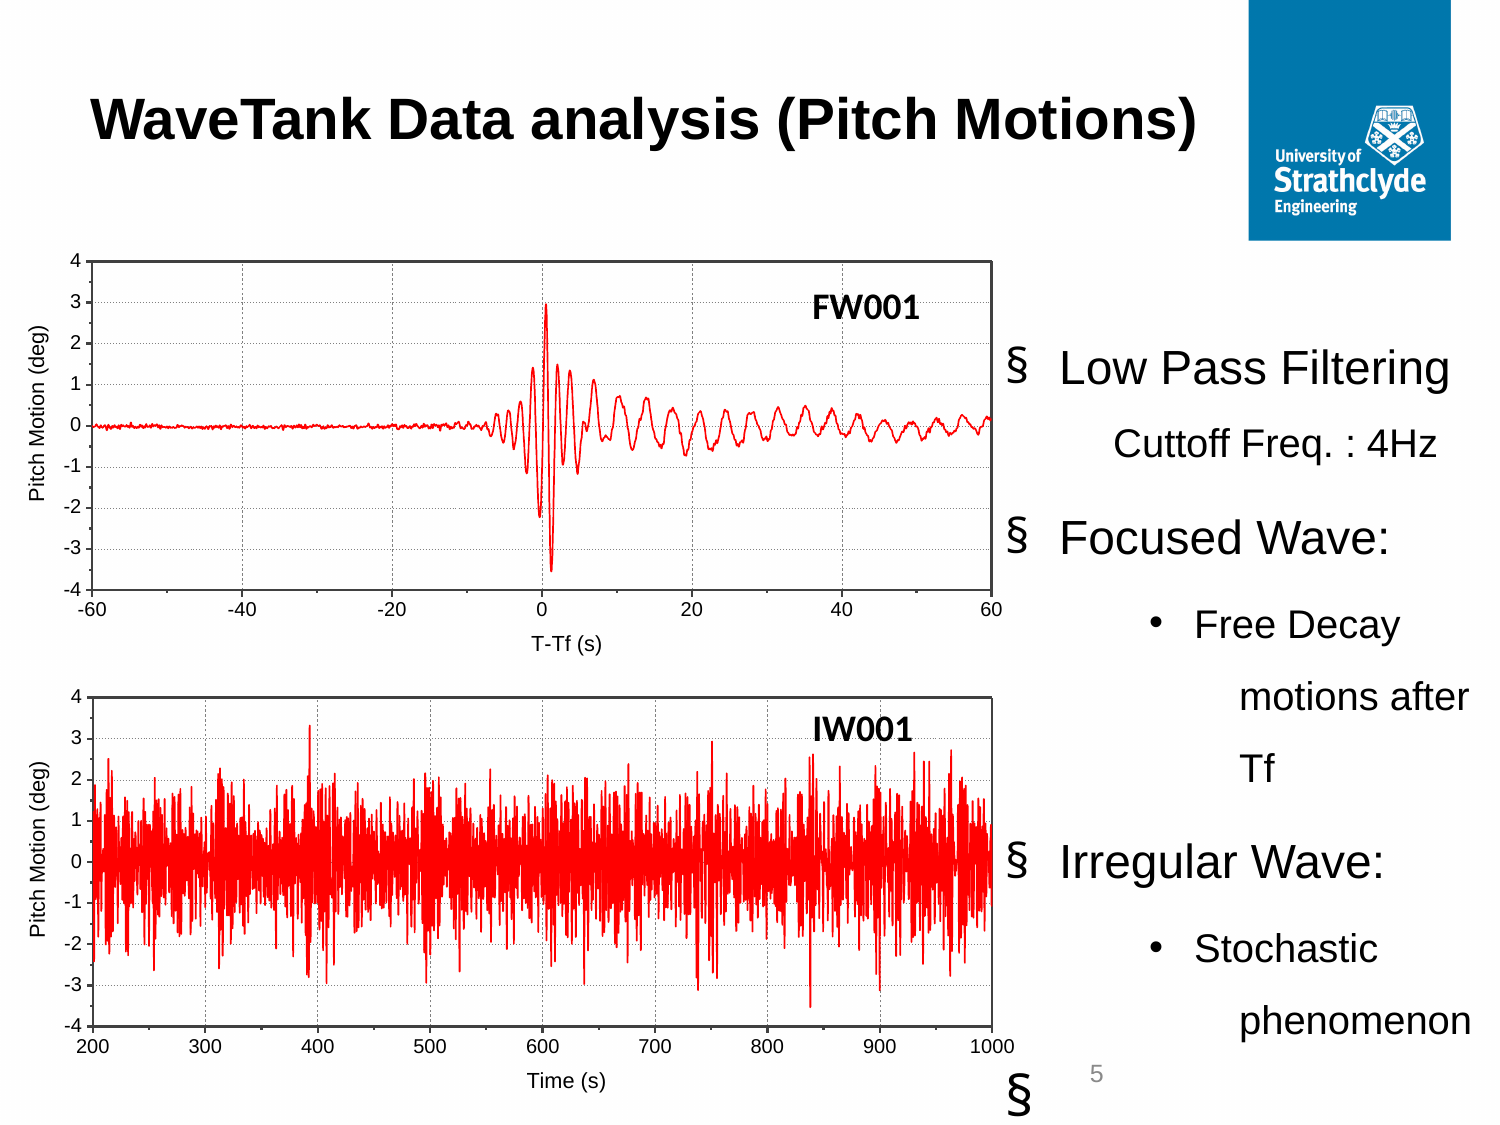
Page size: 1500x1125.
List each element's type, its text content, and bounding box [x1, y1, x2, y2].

text_box FW001 [797, 274, 999, 335]
text_box Low Pass Filtering Cuttoff Freq. : 4Hz Focused Wave: Free Decay motions after Tf Irregular Wave: Stochastic phenomenon [990, 299, 1500, 1100]
picture [17, 208, 1026, 1103]
title WaveTank Data analysis (Pitch Motions) [75, 7, 1247, 225]
text_box IW001 [797, 696, 999, 758]
